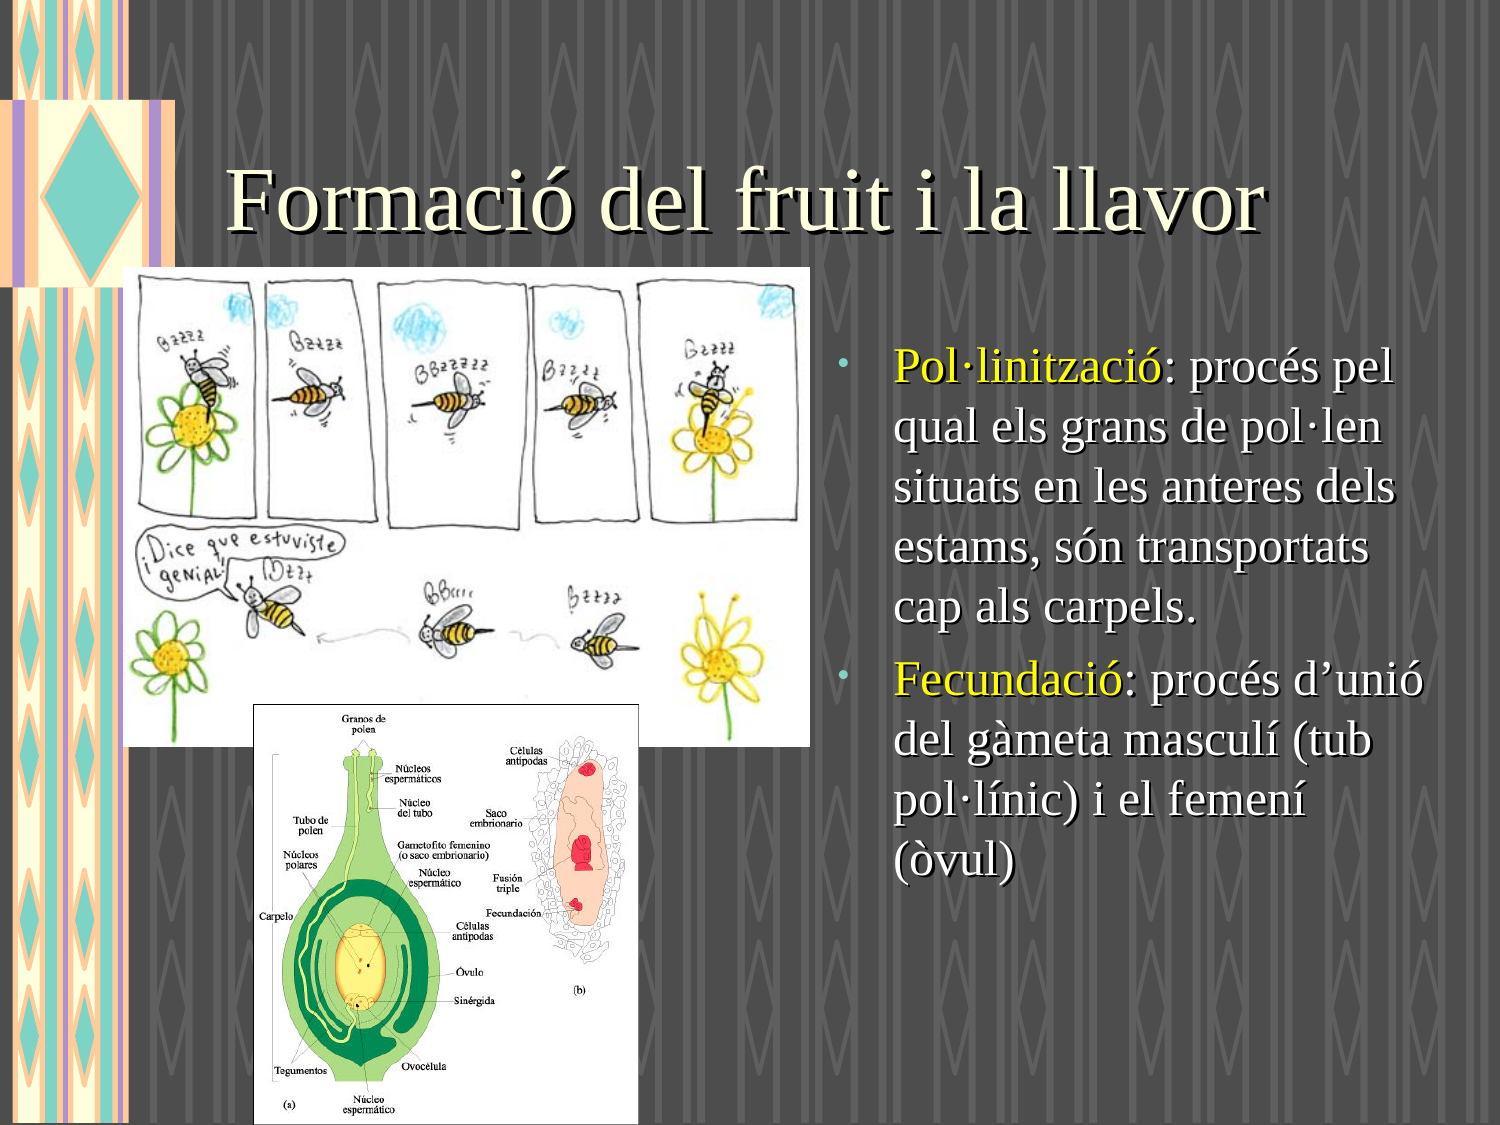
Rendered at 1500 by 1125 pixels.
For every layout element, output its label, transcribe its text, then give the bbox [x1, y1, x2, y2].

picture [123, 267, 810, 1125]
title Formació del fruit i la llavor [209, 99, 1485, 288]
list Pol·linització: procés pel qual els grans de pol·len situats en les anteres dels estams, són transportats cap als carpels. Fecundació: procés d’unió del gàmeta masculí (tub pol·línic) i el femení (òvul) [821, 324, 1447, 1001]
